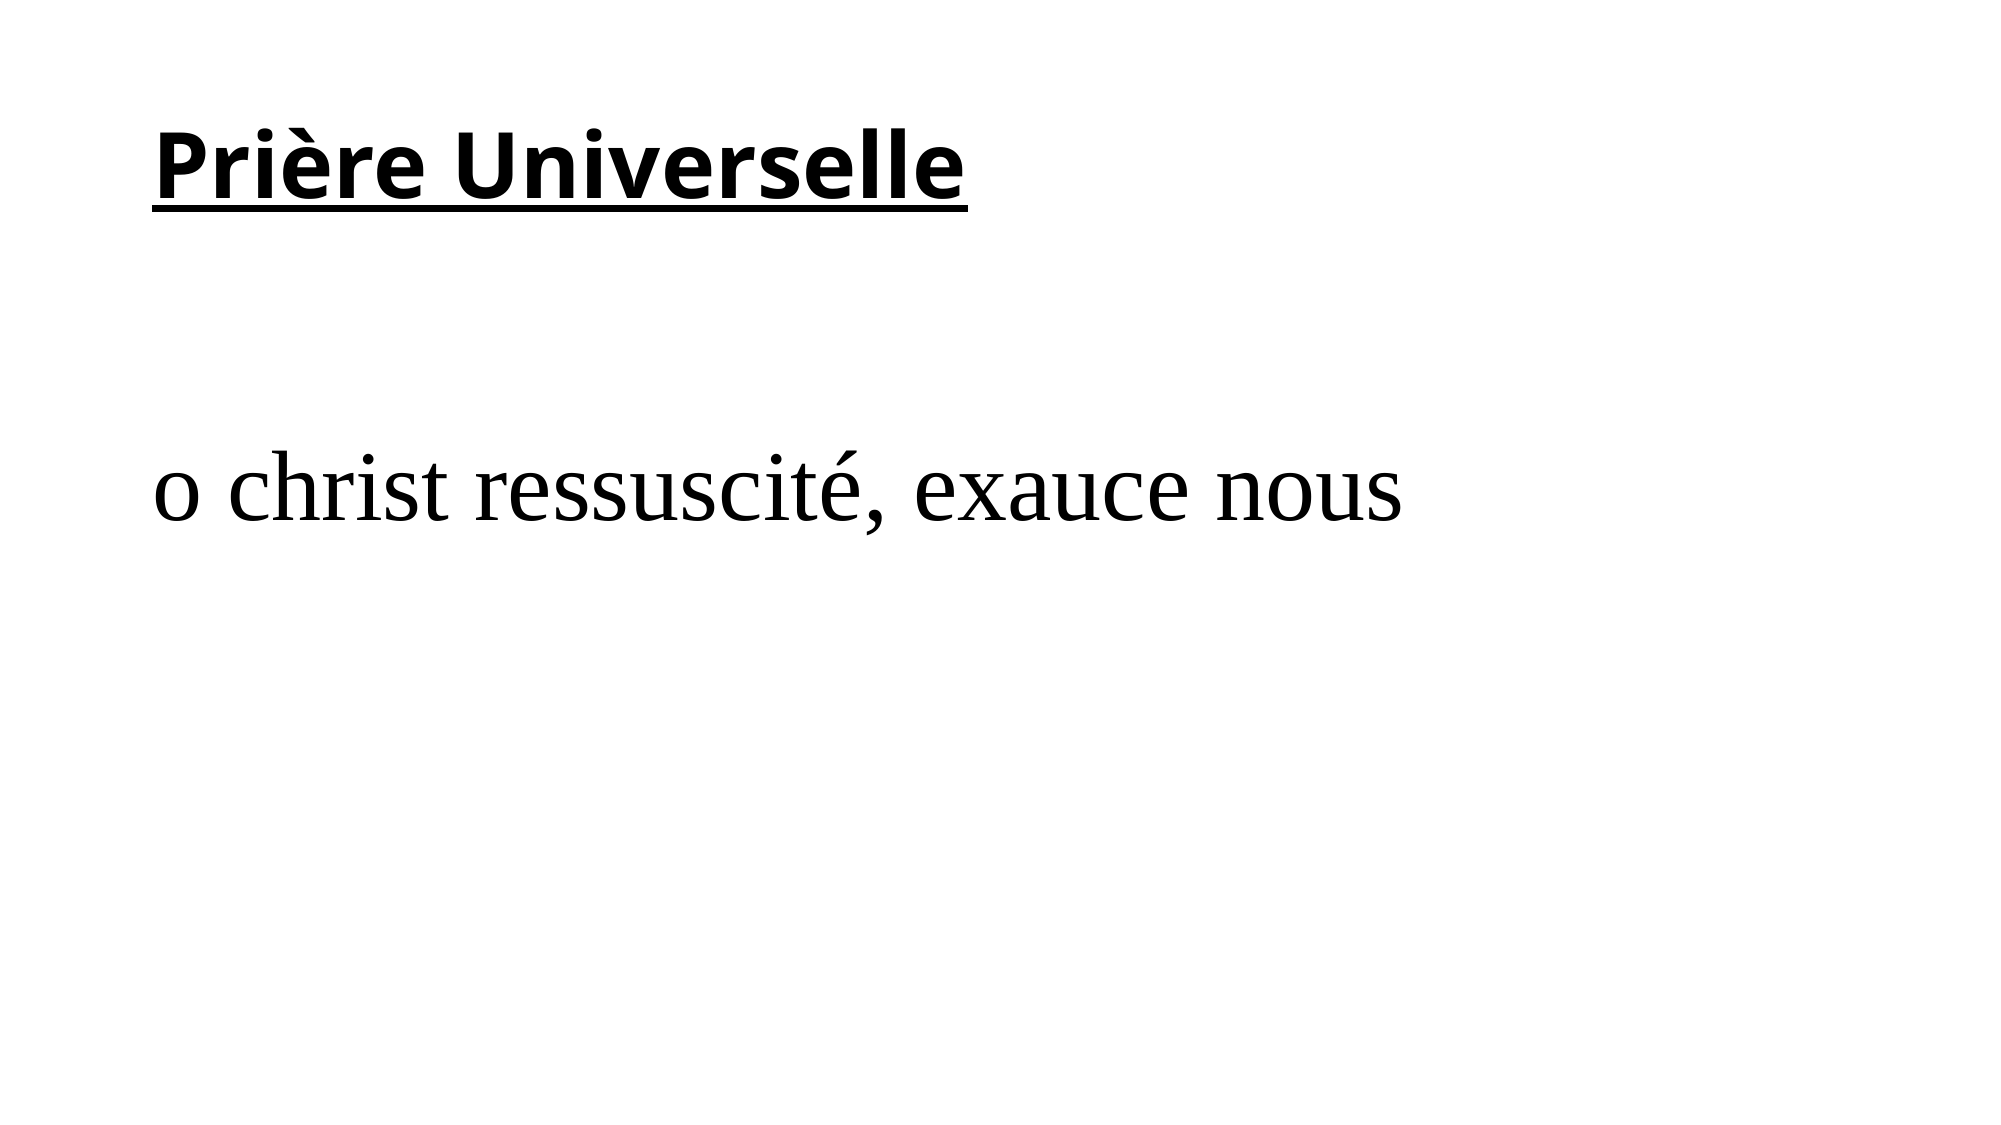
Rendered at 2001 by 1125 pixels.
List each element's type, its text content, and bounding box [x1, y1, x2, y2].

list o christ ressuscité, exauce nous [137, 299, 1863, 1014]
title Prière Universelle [137, 59, 1863, 278]
